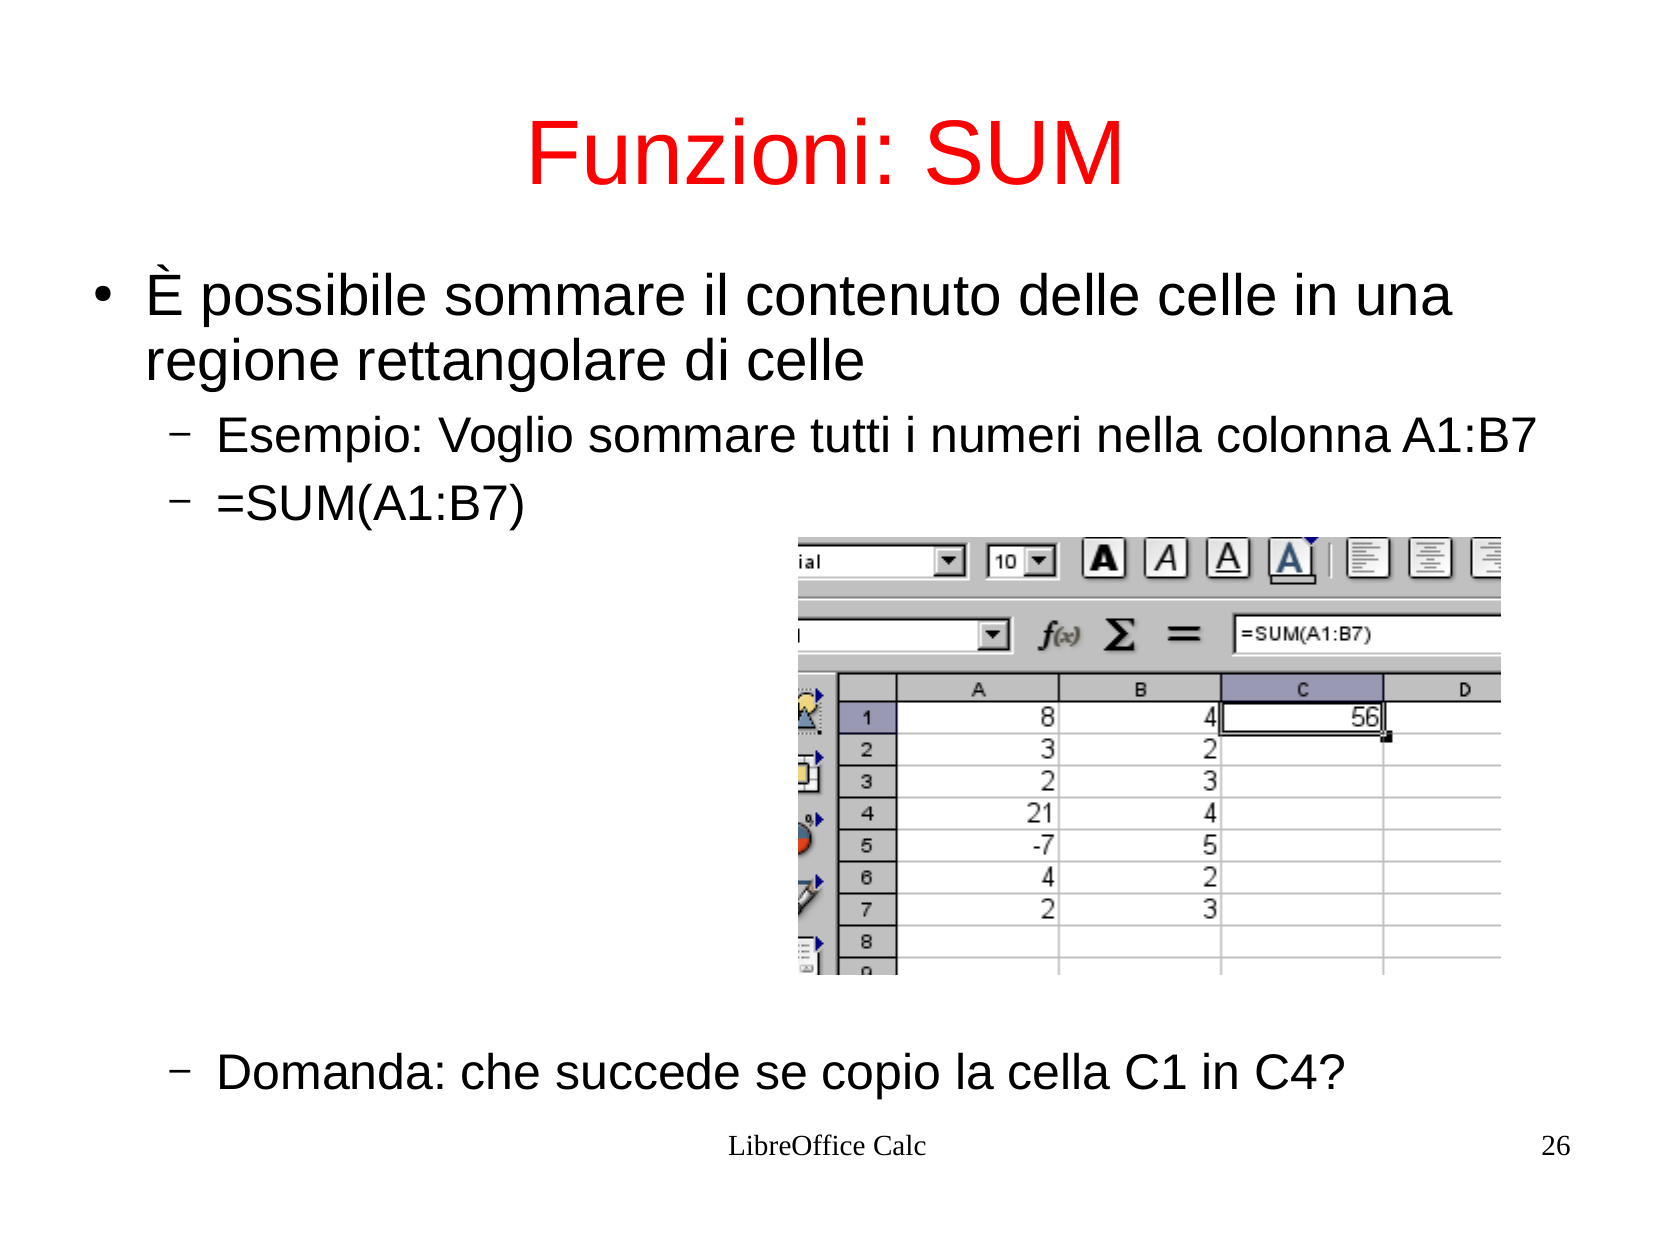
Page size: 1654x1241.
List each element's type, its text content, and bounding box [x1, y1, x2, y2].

title Funzioni: SUM [82, 49, 1571, 257]
list È possibile sommare il contenuto delle celle in una regione rettangolare di celle Esempio: Voglio sommare tutti i numeri nella colonna A1:B7 =SUM(A1:B7) Domanda: che succede se copio la cella C1 in C4? [75, 262, 1576, 1163]
picture [798, 537, 1501, 976]
